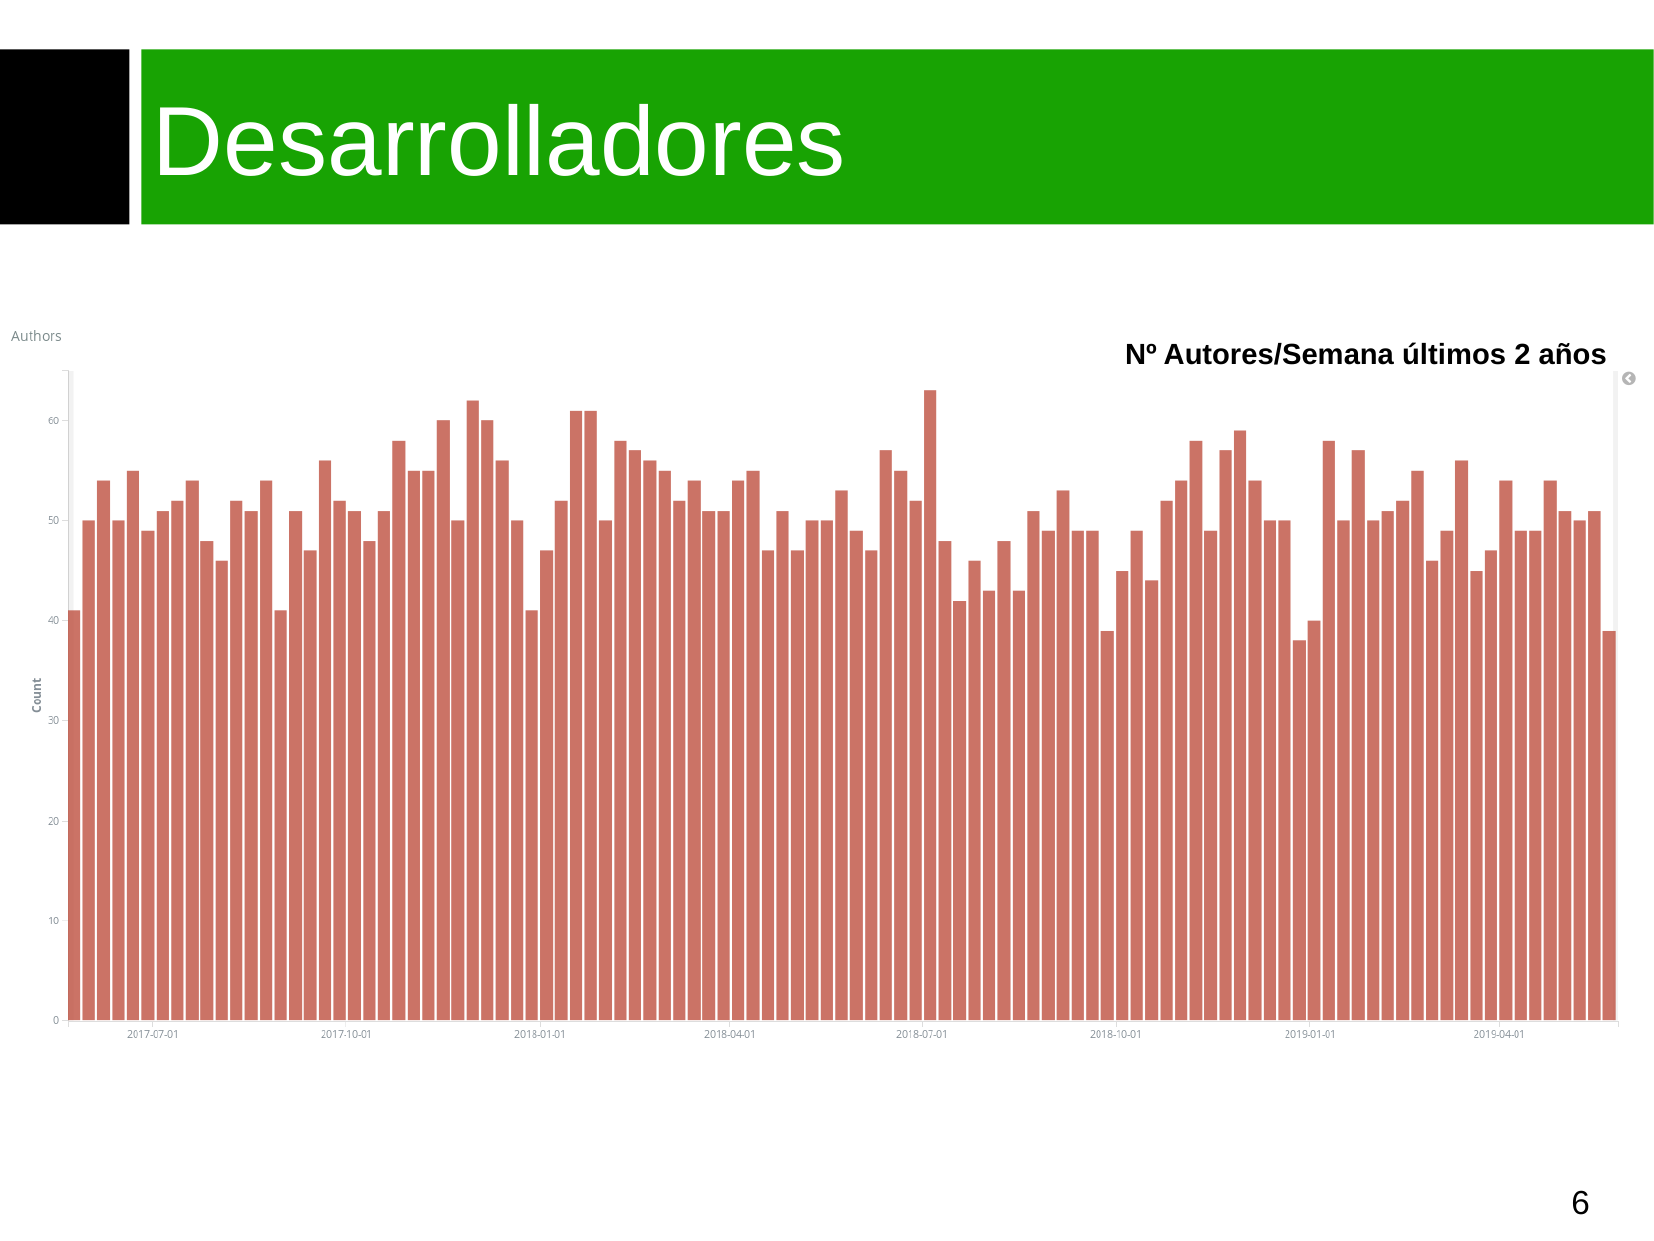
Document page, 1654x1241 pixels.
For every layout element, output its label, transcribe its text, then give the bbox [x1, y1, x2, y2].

picture [11, 324, 1642, 1046]
text_box Nº Autores/Semana últimos 2 años [1110, 330, 1654, 379]
title Desarrolladores [152, 72, 1654, 211]
